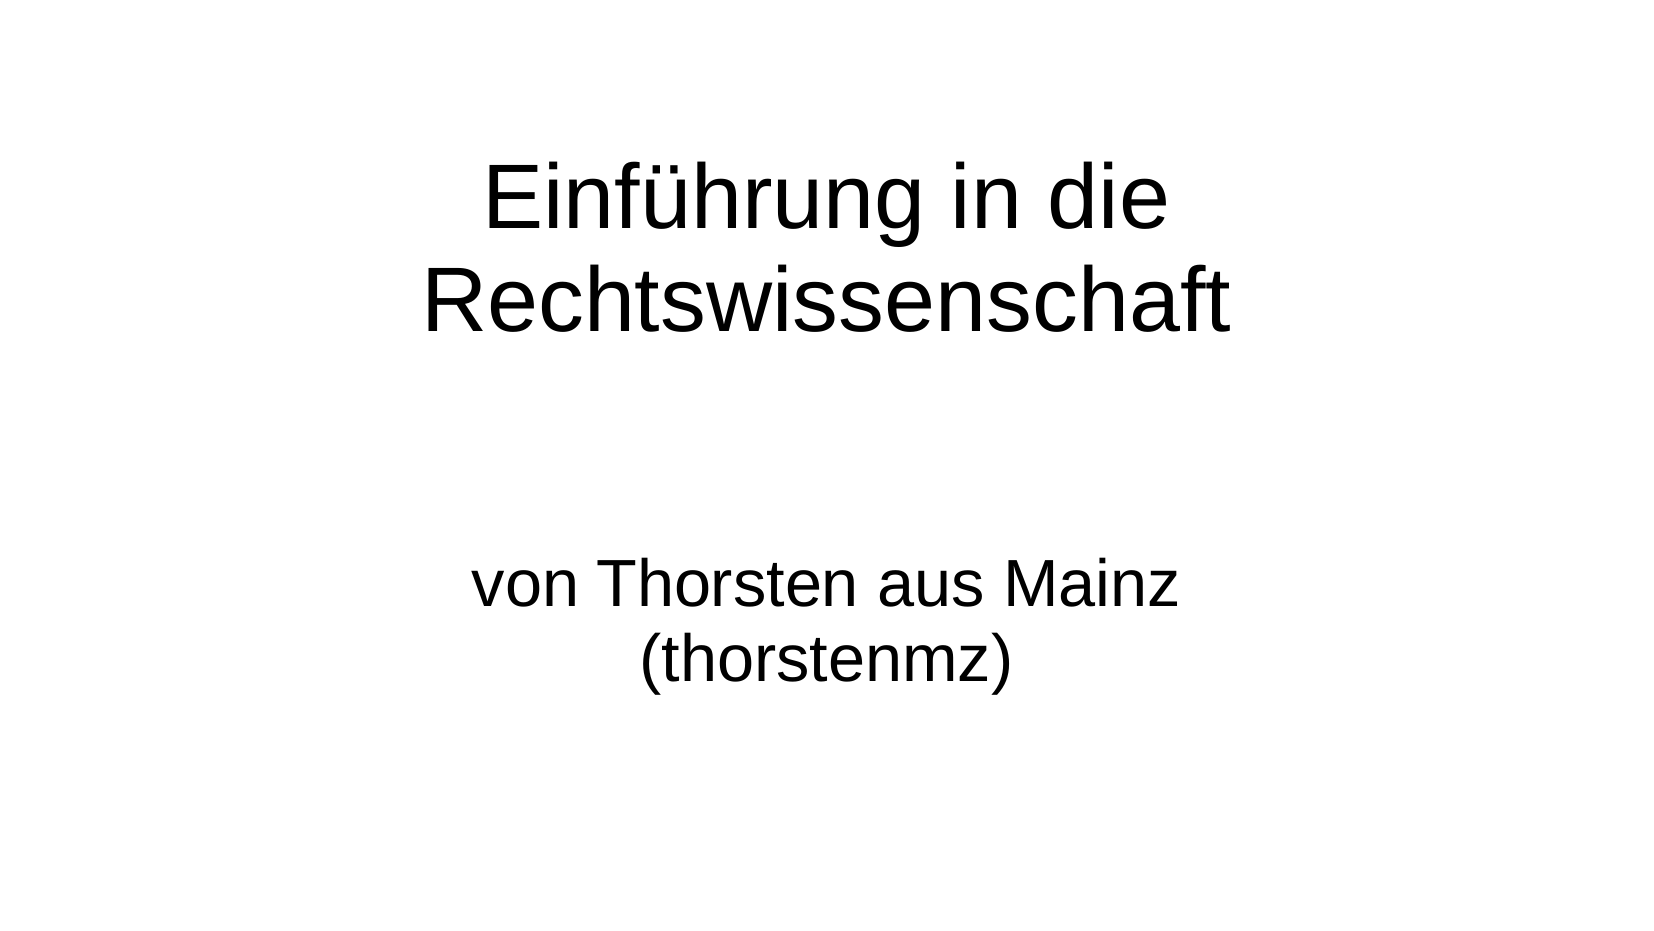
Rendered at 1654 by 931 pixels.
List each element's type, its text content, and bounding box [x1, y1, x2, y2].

subtitle von Thorsten aus Mainz (thorstenmz) [82, 484, 1571, 758]
title Einführung in die Rechtswissenschaft [82, 12, 1571, 484]
